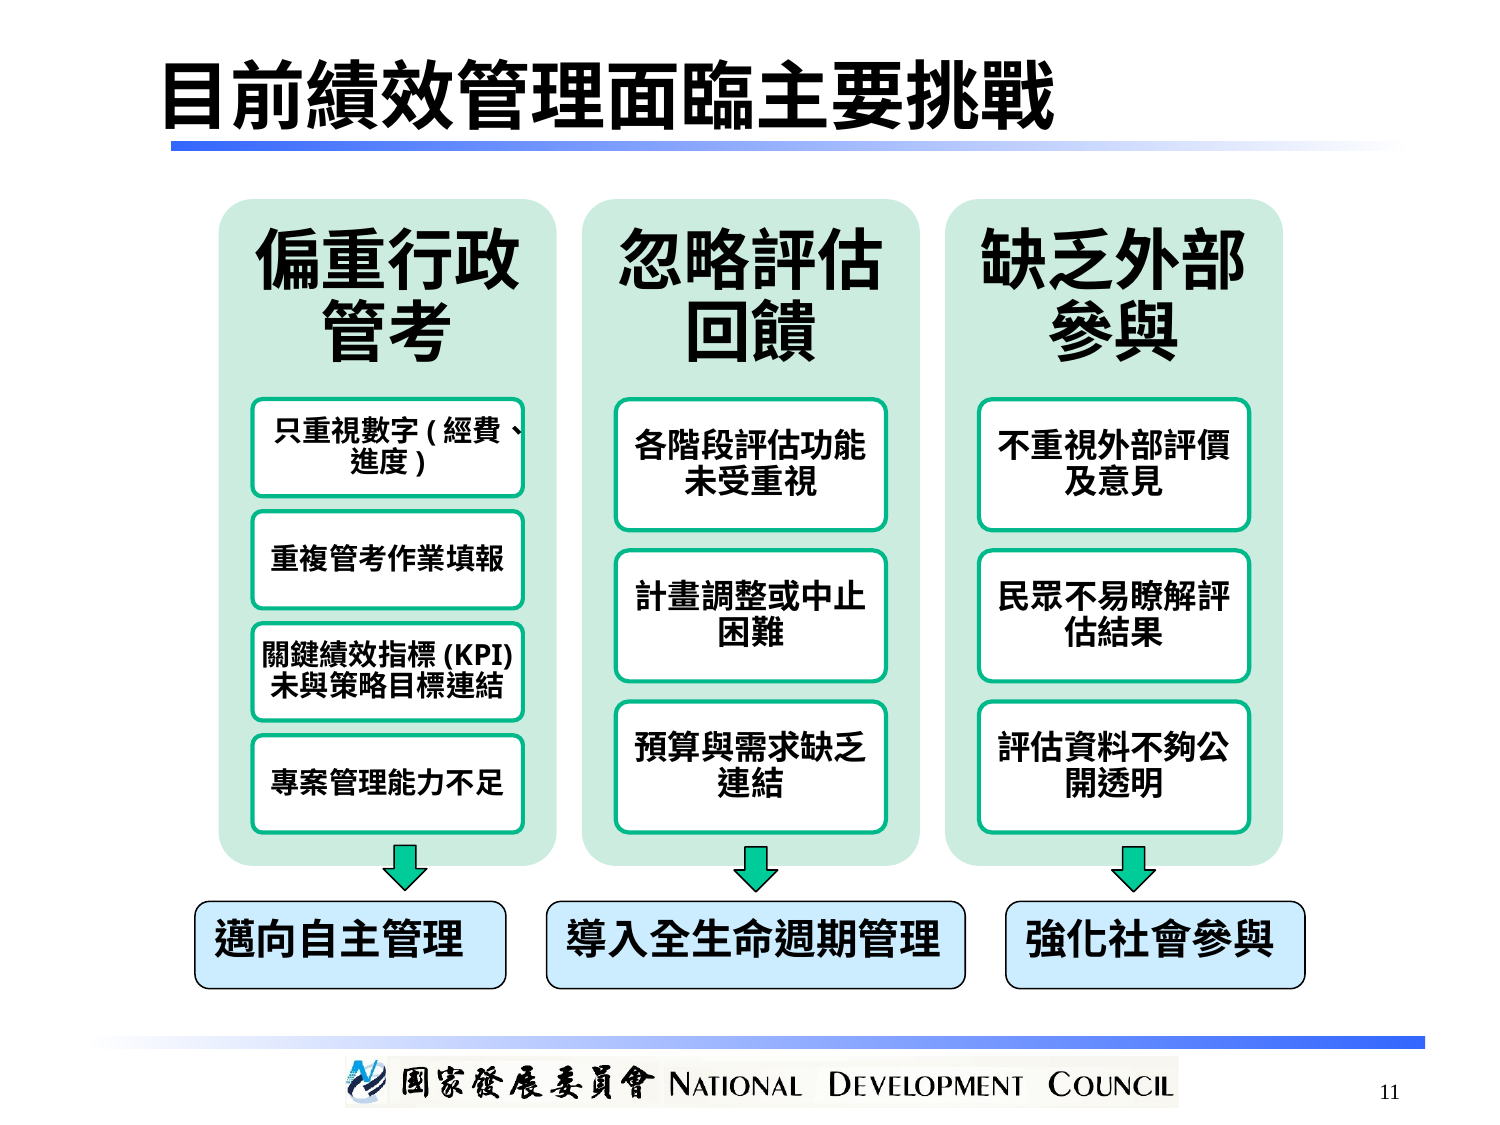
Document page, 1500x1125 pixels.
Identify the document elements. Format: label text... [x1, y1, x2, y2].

text_box 關鍵績效指標(KPI)未與策略目標連結 [252, 623, 523, 721]
text_box 預算與需求缺乏連結 [615, 701, 887, 833]
text_box 邁向自主管理 [194, 901, 506, 989]
text_box 11 [1364, 1070, 1490, 1106]
text_box 只重視數字(經費、進度) [252, 399, 523, 497]
text_box 民眾不易瞭解評估結果 [978, 550, 1250, 682]
text_box 計畫調整或中止困難 [615, 550, 887, 682]
title 目前績效管理面臨主要挑戰 [140, 38, 1416, 149]
text_box 重複管考作業填報 [252, 511, 523, 609]
text_box 20 [1259, 1036, 1263, 1048]
text_box 缺乏外部參與 [945, 199, 1284, 866]
text_box 評估資料不夠公開透明 [978, 701, 1250, 833]
text_box 導入全生命週期管理 [546, 901, 966, 989]
text_box 強化社會參與 [1005, 901, 1306, 989]
text_box 偏重行政管考 [218, 199, 557, 866]
text_box 忽略評估回饋 [581, 199, 920, 866]
text_box 專案管理能力不足 [252, 735, 523, 833]
text_box 各階段評估功能未受重視 [615, 399, 887, 531]
text_box 不重視外部評價及意見 [978, 399, 1250, 531]
